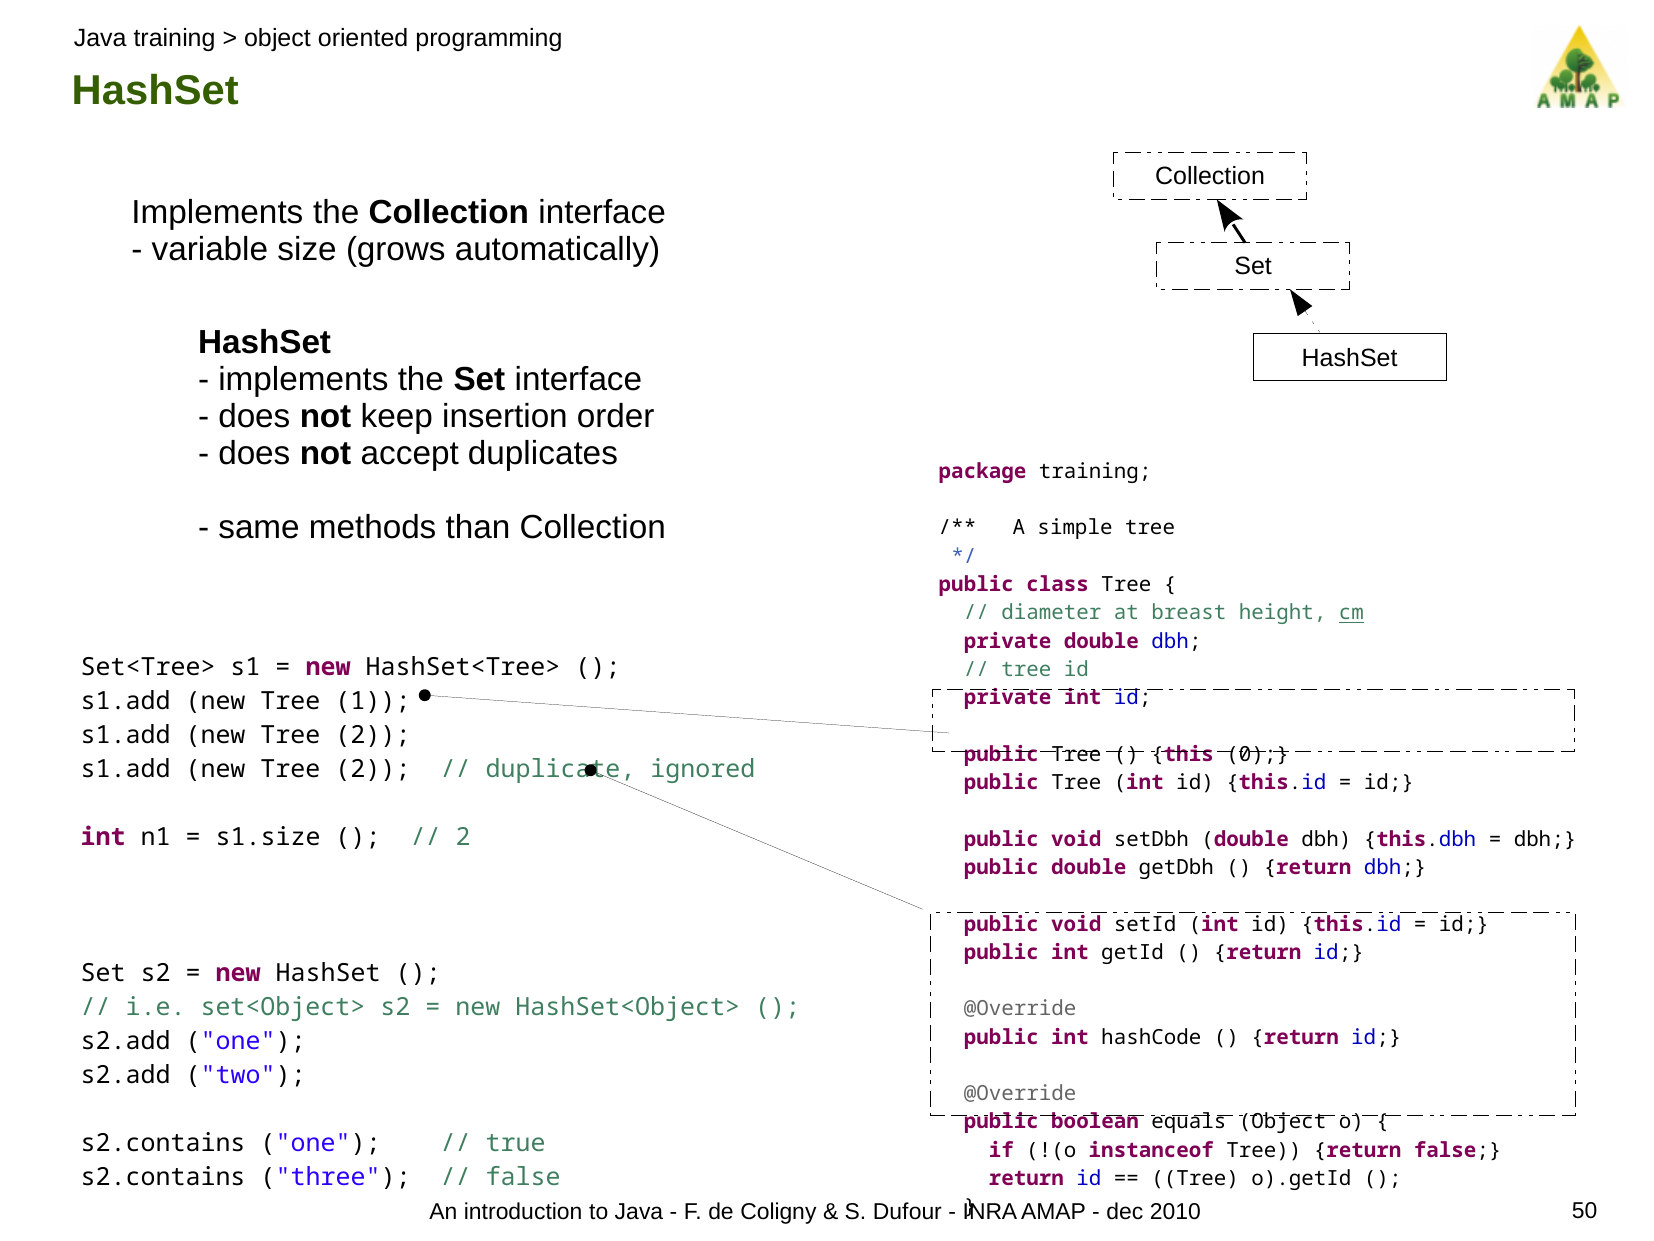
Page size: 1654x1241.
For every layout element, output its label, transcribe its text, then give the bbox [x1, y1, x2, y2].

picture [1533, 25, 1627, 108]
text_box HashSet [56, 59, 1513, 121]
text_box HashSet [1253, 333, 1447, 381]
text_box HashSet - implements the Set interface - does not keep insertion order - does not accept duplicates - same methods than Collection [183, 316, 749, 591]
text_box Set [1156, 242, 1350, 290]
text_box Java training > object oriented programming [59, 16, 1004, 60]
text_box Implements the Collection interface - variable size (grows automatically) [116, 186, 940, 313]
text_box Collection [1113, 152, 1307, 200]
text_box Set<Tree> s1 = new HashSet<Tree> (); s1.add (new Tree (1)); s1.add (new Tree (2)); s1.add (new Tree (2)); // duplicate, ignored int n1 = s1.size (); // 2 Set s2 = new HashSet (); // i.e. set<Object> s2 = new HashSet<Object> (); s2.add ("one"); s2.add ("two"); s2.contains ("one"); // true s2.contains ("three"); // false [65, 640, 923, 1125]
text_box package training; /** A simple tree */ public class Tree { // diameter at breast height, cm private double dbh; // tree id private int id; public Tree () {this (0);} public Tree (int id) {this.id = id;} public void setDbh (double dbh) {this.dbh = dbh;} public double getDbh () {return dbh;} public void setId (int id) {this.id = id;} public int getId () {return id;} @Override public int hashCode () {return id;} @Override public boolean equals (Object o) { if (!(o instanceof Tree)) {return false;} return id == ((Tree) o).getId (); } } [923, 448, 1654, 1241]
